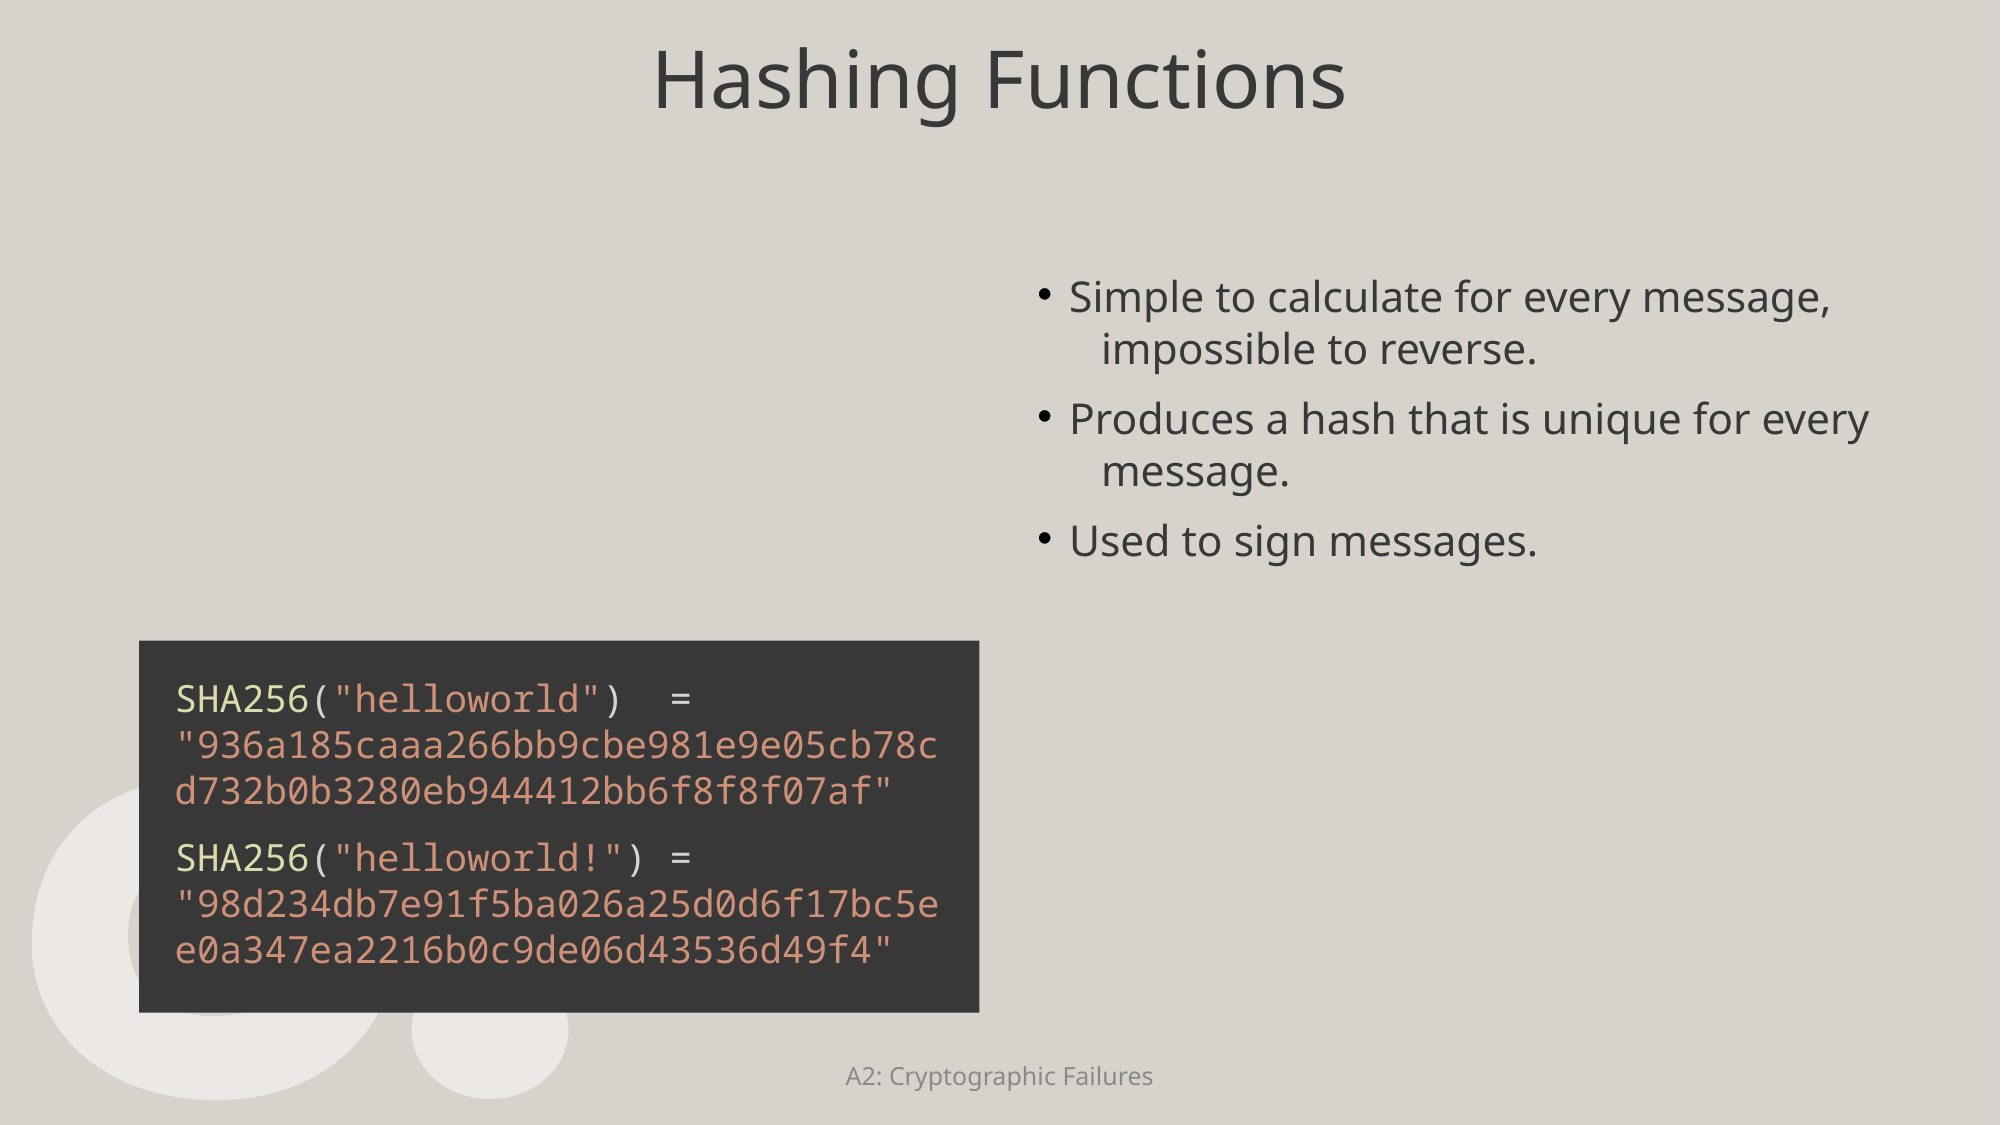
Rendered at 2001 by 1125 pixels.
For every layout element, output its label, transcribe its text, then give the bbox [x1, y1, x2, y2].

title Hashing Functions [0, 22, 2000, 136]
text_box A2: Cryptographic Failures [662, 1045, 1338, 1106]
list SHA256("helloworld") = "936a185caaa266bb9cbe981e9e05cb78cd732b0b3280eb944412bb6f8f8f07af" SHA256("helloworld!") = "98d234db7e91f5ba026a25d0d6f17bc5ee0a347ea2216b0c9de06d43536d49f4" [139, 640, 980, 1013]
list Simple to calculate for every message, impossible to reverse. Produces a hash that is unique for every message. Used to sign messages. [1022, 263, 1901, 575]
